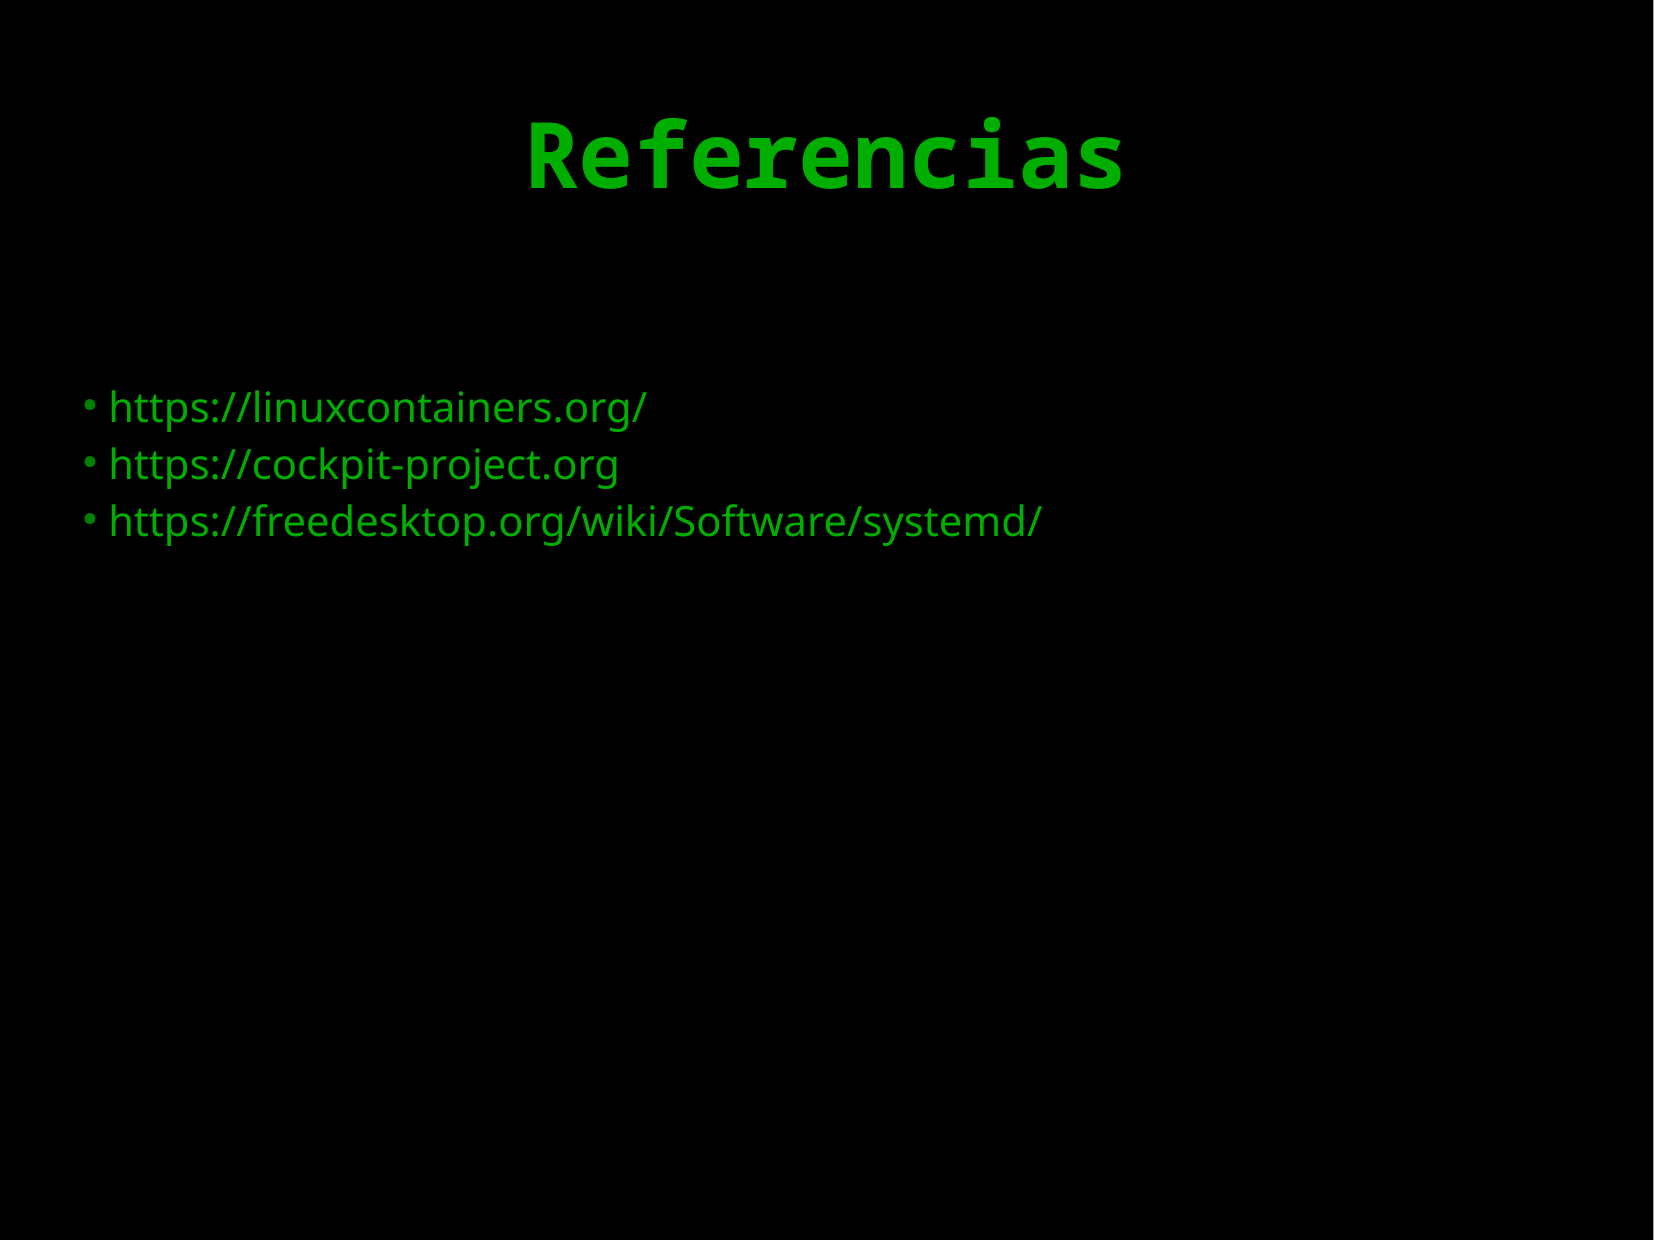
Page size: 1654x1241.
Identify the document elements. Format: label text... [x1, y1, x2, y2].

title Referencias [82, 49, 1571, 257]
text_box https://linuxcontainers.org/ https://cockpit-project.org https://freedesktop.org/wiki/Software/systemd/ [82, 265, 1538, 946]
